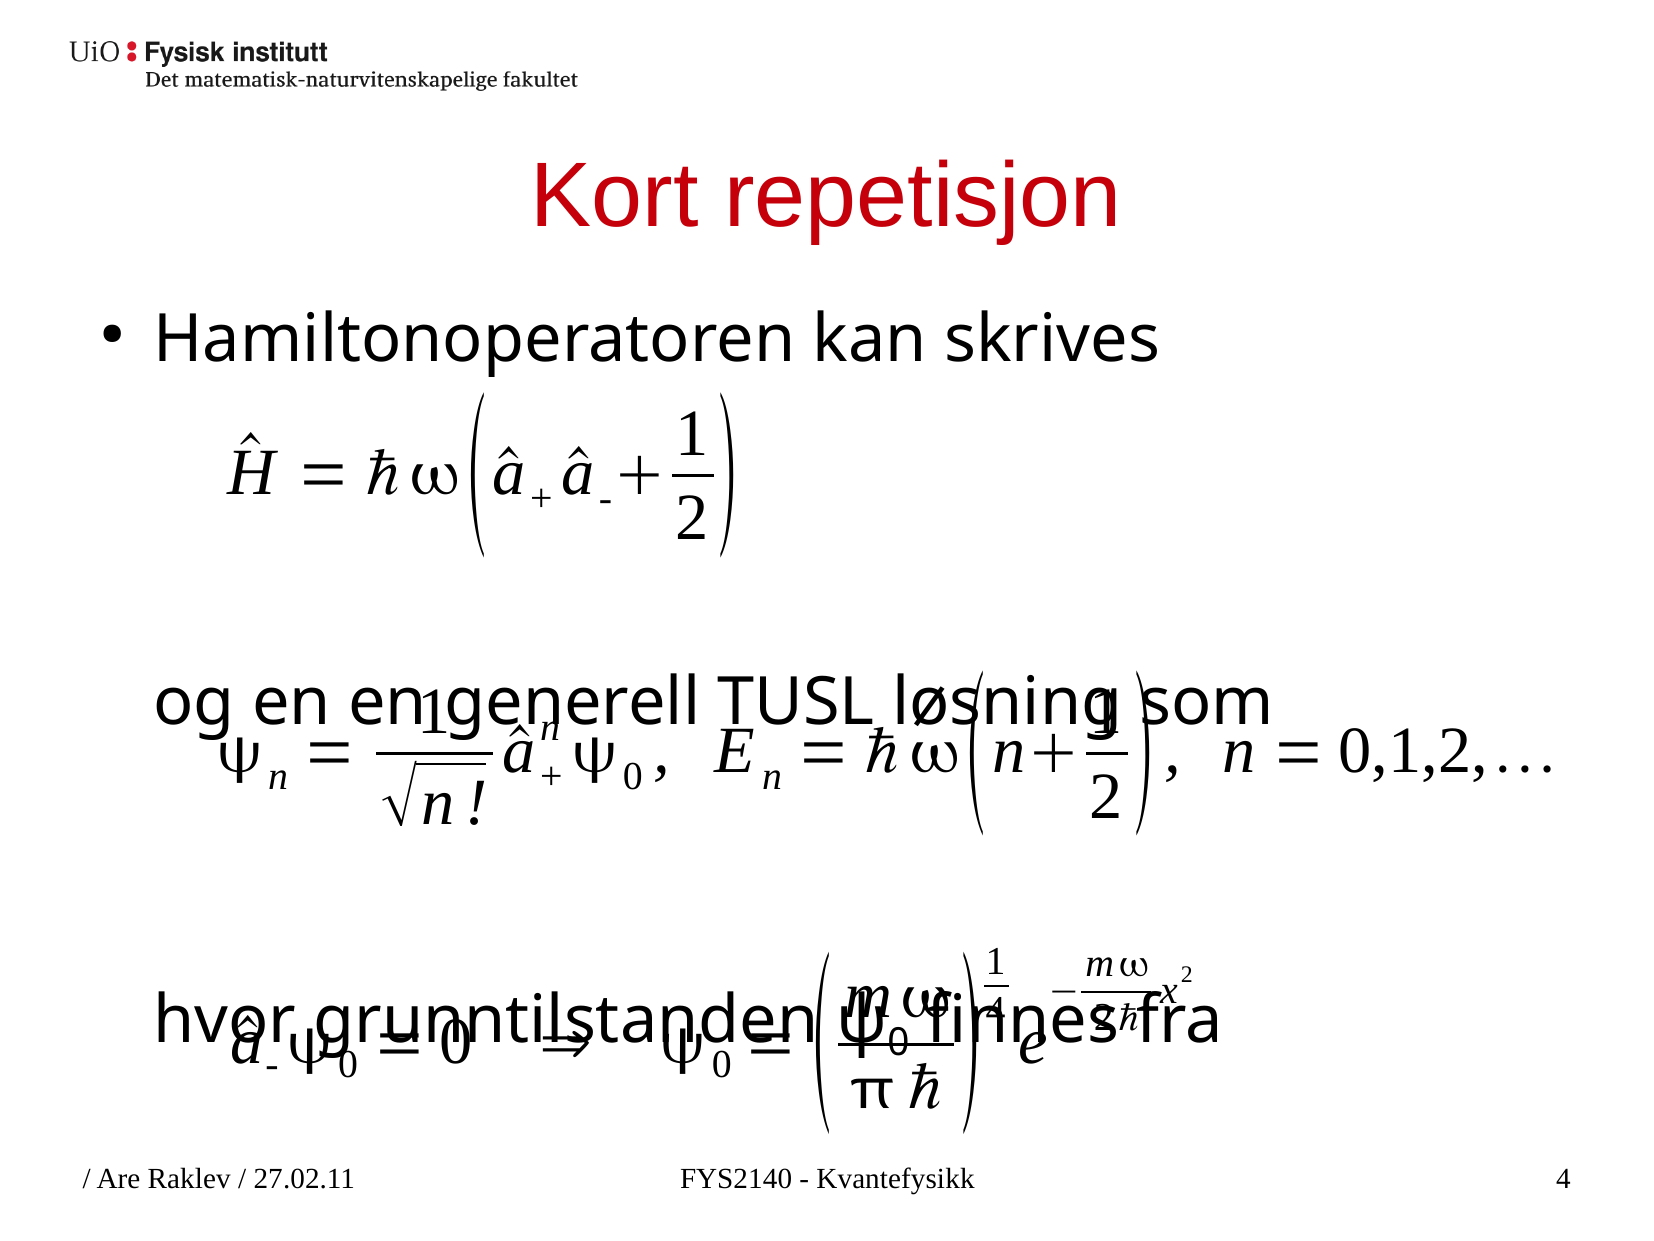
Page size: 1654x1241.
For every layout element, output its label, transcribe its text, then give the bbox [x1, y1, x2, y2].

title Kort repetisjon [82, 90, 1571, 290]
chart [214, 389, 746, 562]
chart [221, 939, 1199, 1139]
picture [68, 37, 581, 93]
chart [210, 647, 1563, 841]
list Hamiltonoperatoren kan skrives og en en generell TUSL løsning som hvor grunntilstanden ψ0 finnes fra [82, 290, 1613, 1094]
